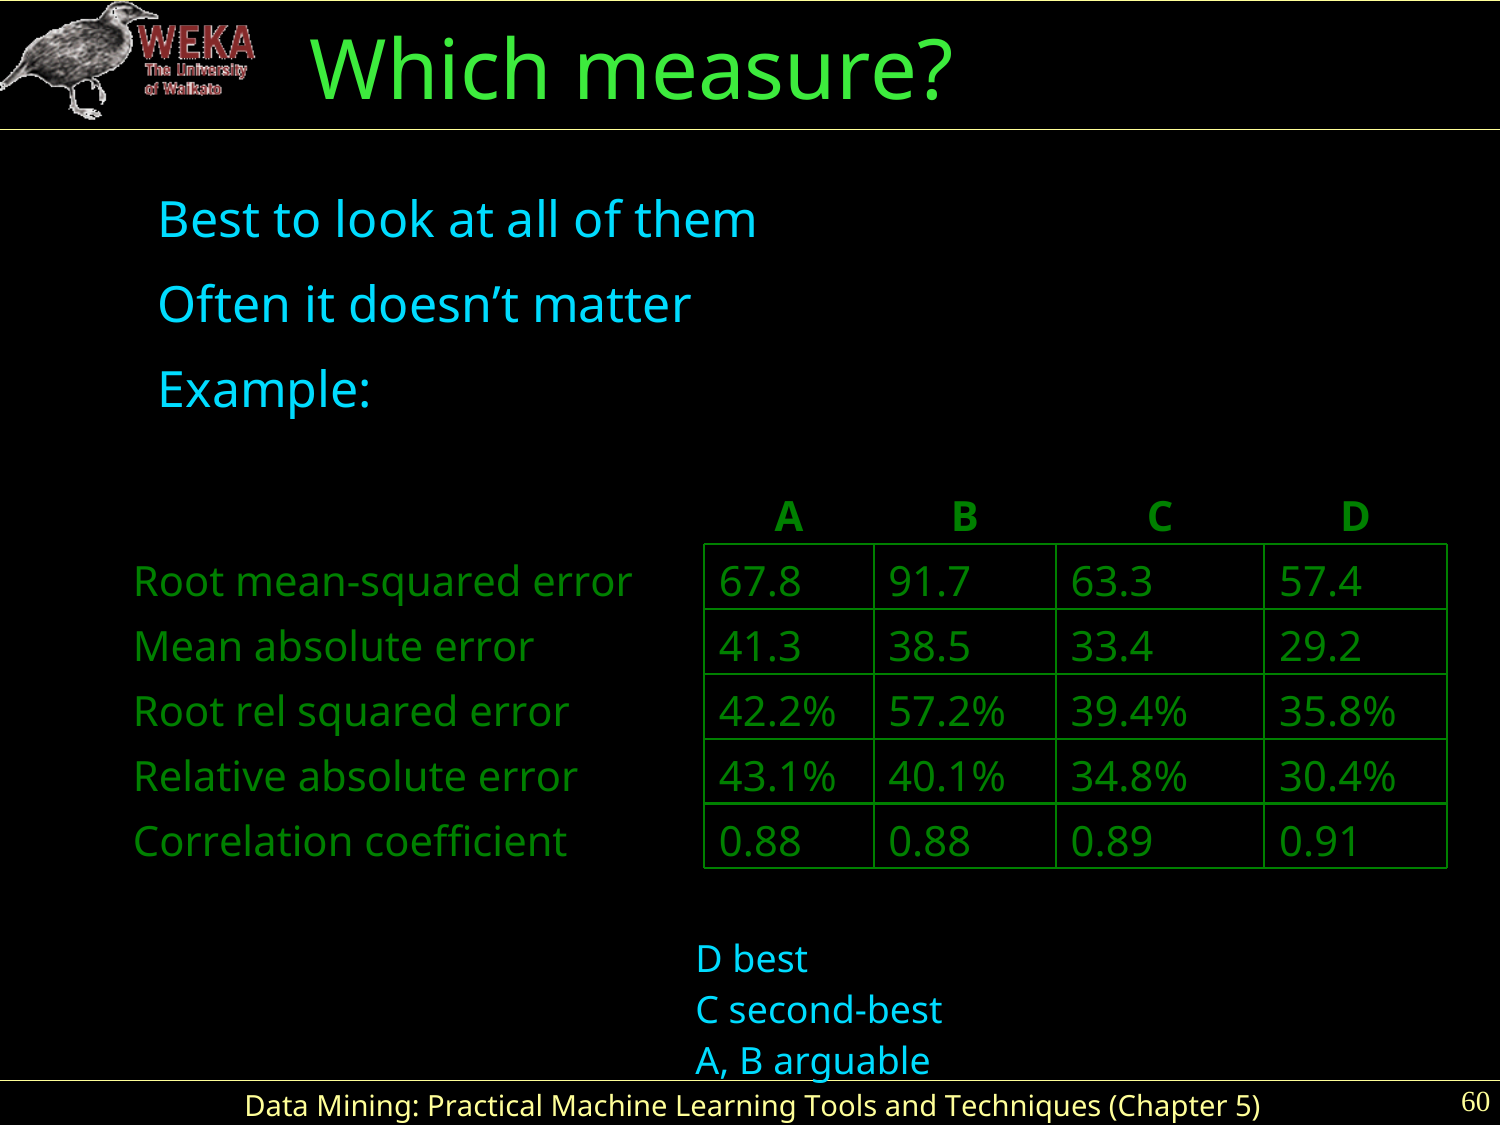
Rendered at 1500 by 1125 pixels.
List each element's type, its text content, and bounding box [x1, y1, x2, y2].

text_box 0.89 [1057, 805, 1263, 867]
text_box 30.4% [1265, 740, 1446, 802]
text_box 43.1% [705, 740, 873, 802]
text_box 41.3 [705, 610, 873, 673]
text_box Correlation coefficient [118, 804, 704, 869]
text_box Relative absolute error [118, 739, 703, 804]
text_box D best C second-best A, B arguable [680, 925, 1019, 1028]
text_box Best to look at all of them Often it doesn’t matter Example: [143, 177, 1381, 544]
text_box 38.5 [875, 610, 1055, 673]
text_box 57.2% [875, 675, 1055, 738]
text_box A [704, 479, 874, 543]
text_box Root rel squared error [118, 674, 703, 739]
text_box Mean absolute error [118, 609, 703, 674]
text_box 0.88 [705, 805, 873, 867]
text_box 63.3 [1057, 545, 1263, 608]
text_box 34.8% [1057, 740, 1263, 802]
text_box Root mean-squared error [118, 544, 703, 609]
title Which measure? [295, 0, 1500, 148]
text_box 29.2 [1265, 610, 1446, 673]
text_box 33.4 [1057, 610, 1263, 673]
text_box 57.4 [1265, 545, 1446, 608]
text_box 40.1% [875, 740, 1055, 802]
text_box C [1056, 479, 1265, 543]
text_box D [1265, 479, 1447, 543]
text_box 42.2% [705, 675, 873, 738]
text_box 67.8 [705, 545, 873, 608]
text_box 0.88 [875, 805, 1055, 867]
text_box 39.4% [1057, 675, 1263, 738]
picture [0, 1, 266, 129]
text_box 35.8% [1265, 675, 1446, 738]
text_box 91.7 [875, 545, 1055, 608]
text_box B [874, 479, 1056, 543]
text_box 0.91 [1265, 805, 1446, 867]
